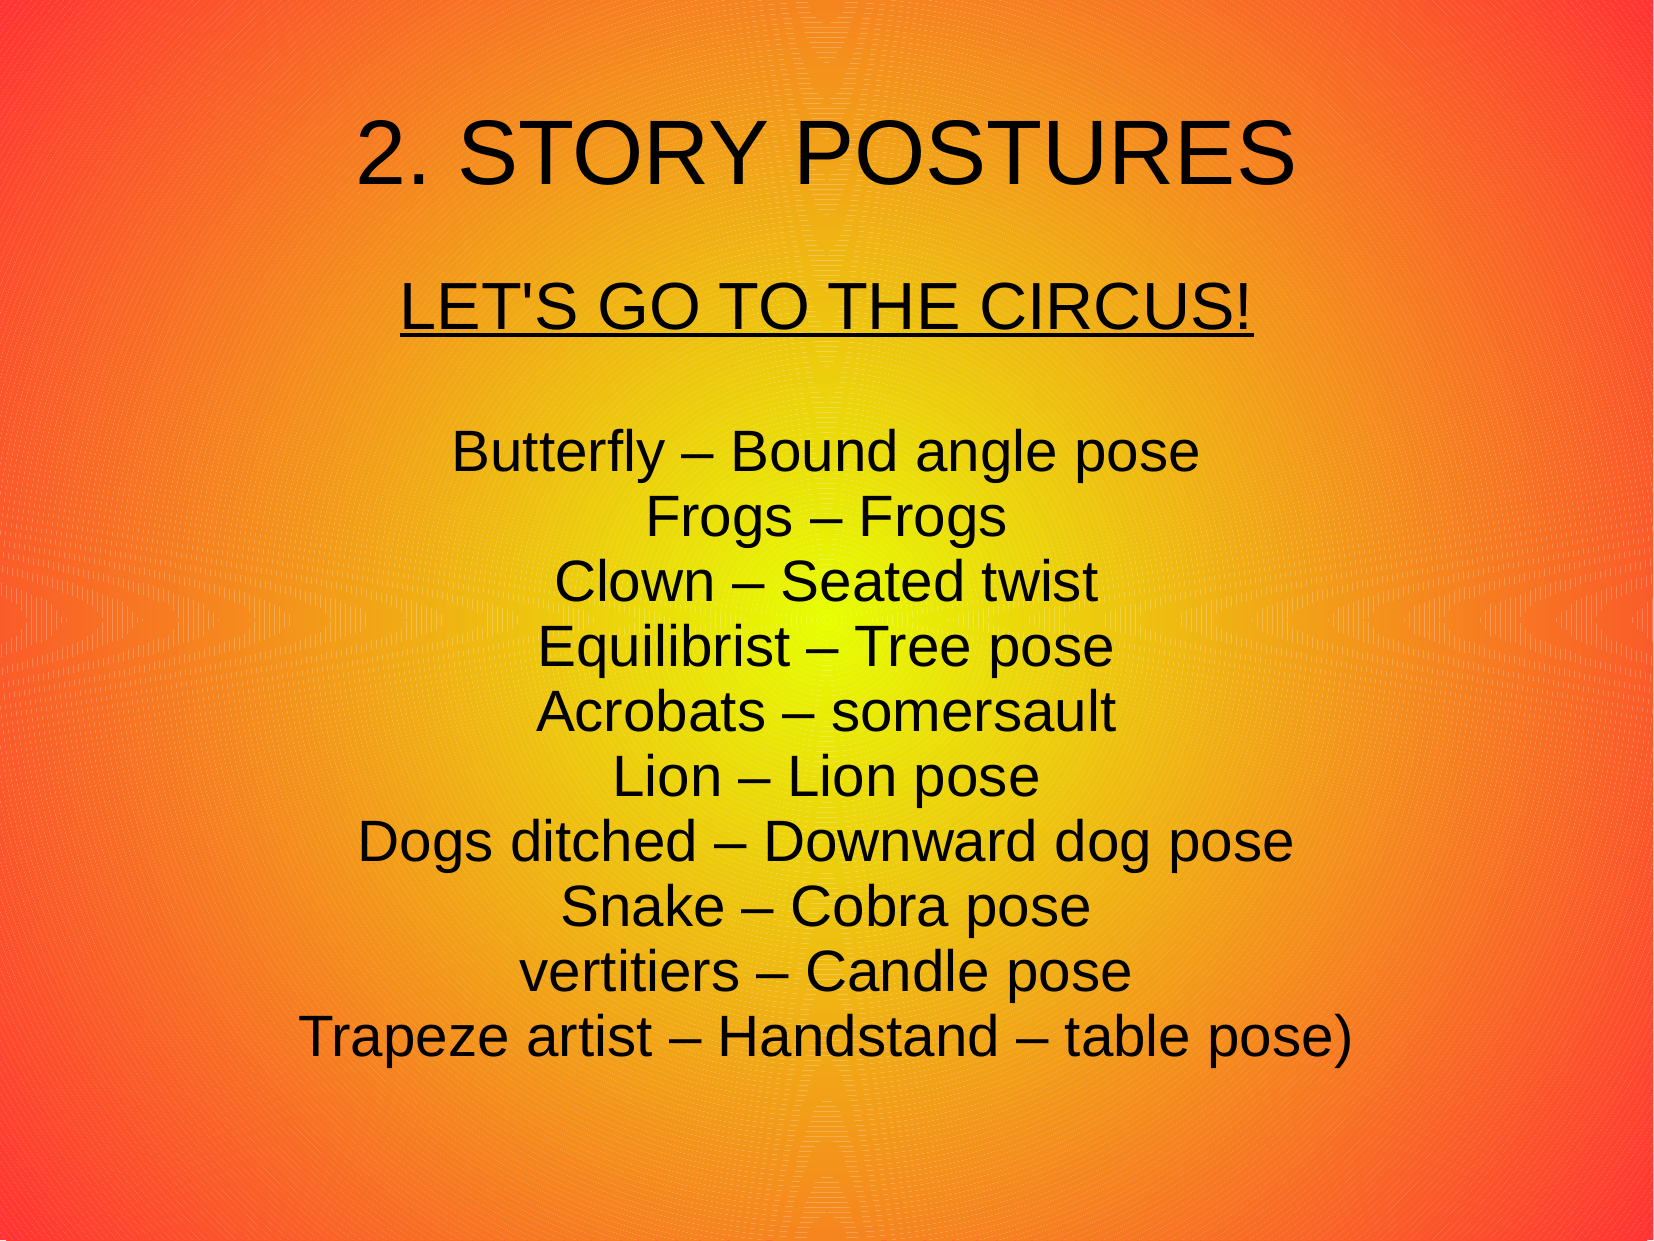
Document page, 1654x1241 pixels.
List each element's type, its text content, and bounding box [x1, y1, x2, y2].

subtitle LET'S GO TO THE CIRCUS! Butterfly – Bound angle pose Frogs – Frogs Clown – Seated twist Equilibrist – Tree pose Acrobats – somersault Lion – Lion pose Dogs ditched – Downward dog pose Snake – Cobra pose vertitiers – Candle pose Trapeze artist – Handstand – table pose) [82, 118, 1571, 1071]
title 2. STORY POSTURES [82, 49, 1571, 118]
